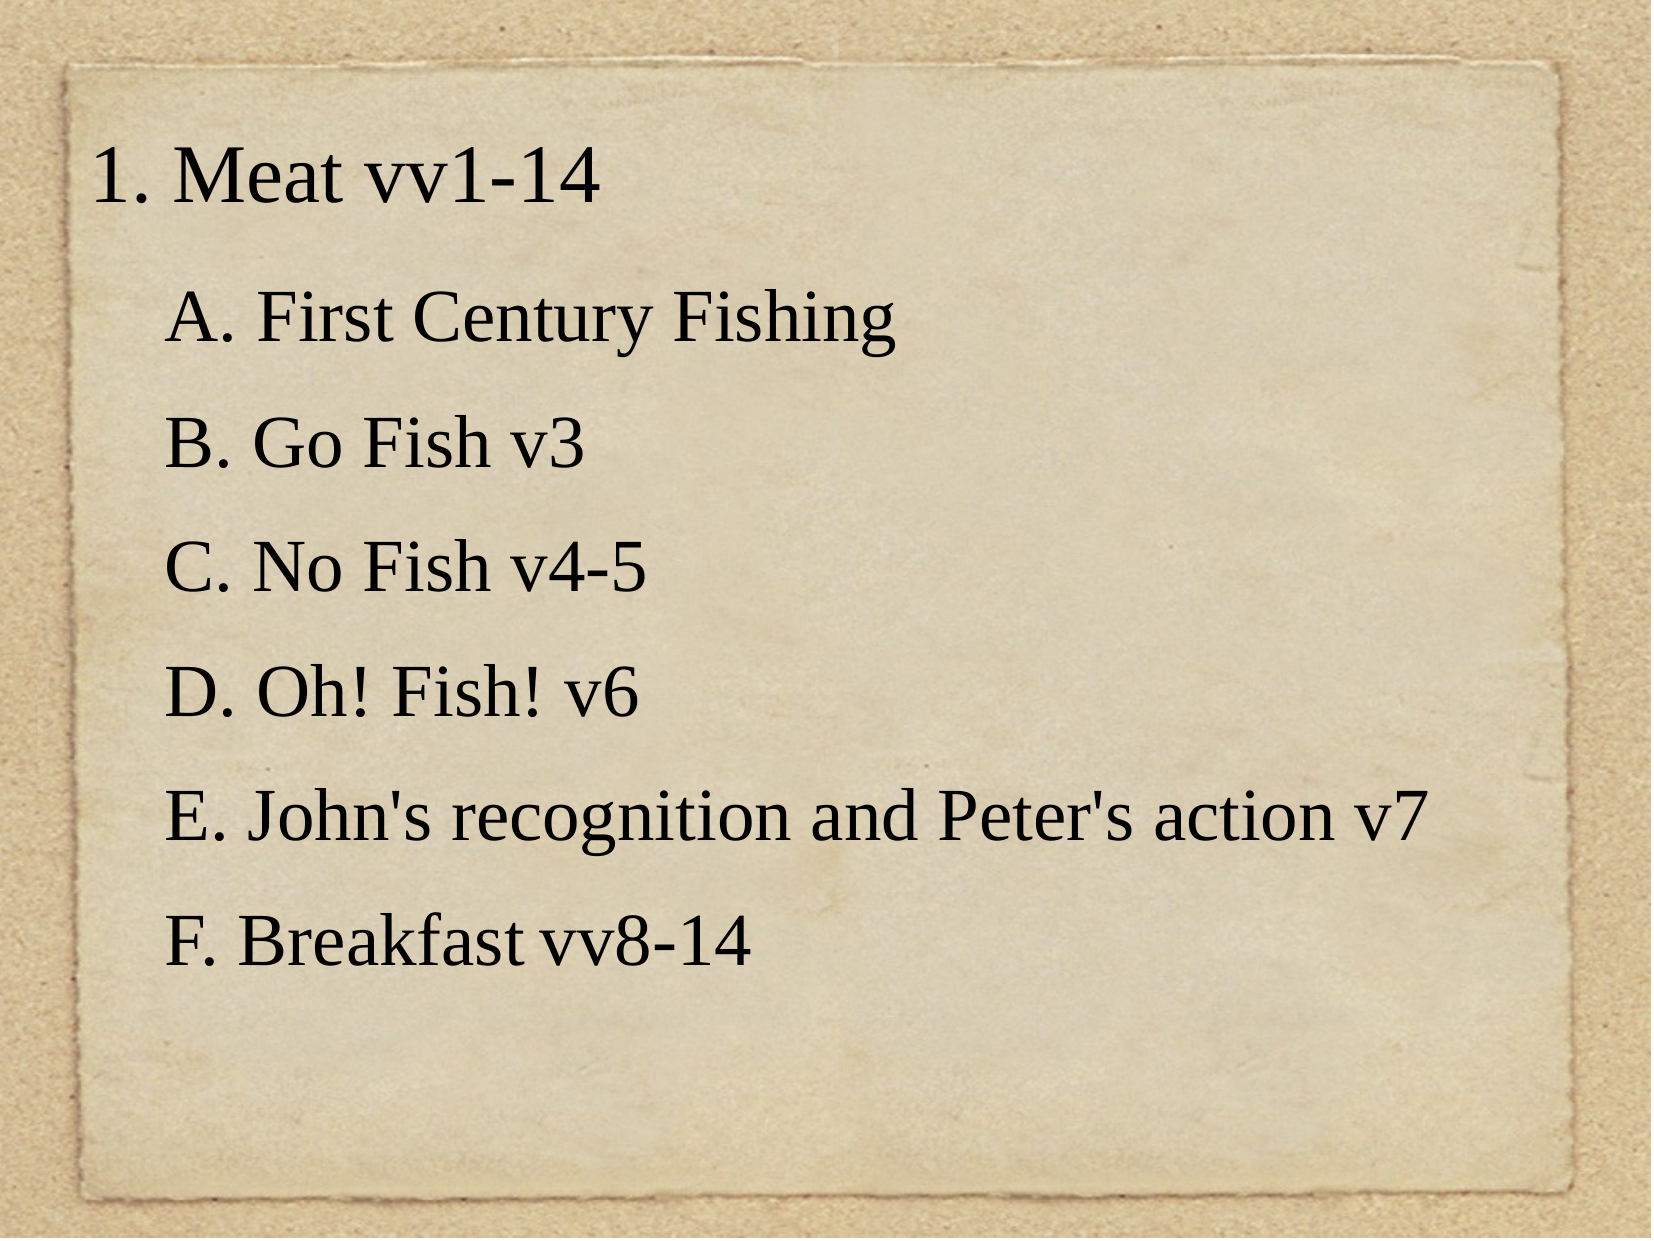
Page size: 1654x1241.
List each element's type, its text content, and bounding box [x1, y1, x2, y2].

text_box 1. Meat vv1-14 A. First Century Fishing B. Go Fish v3 C. No Fish v4-5 D. Oh! Fish! v6 E. John's recognition and Peter's action v7 F. Breakfast vv8-14 [75, 75, 1576, 1201]
picture [0, 0, 1651, 1238]
